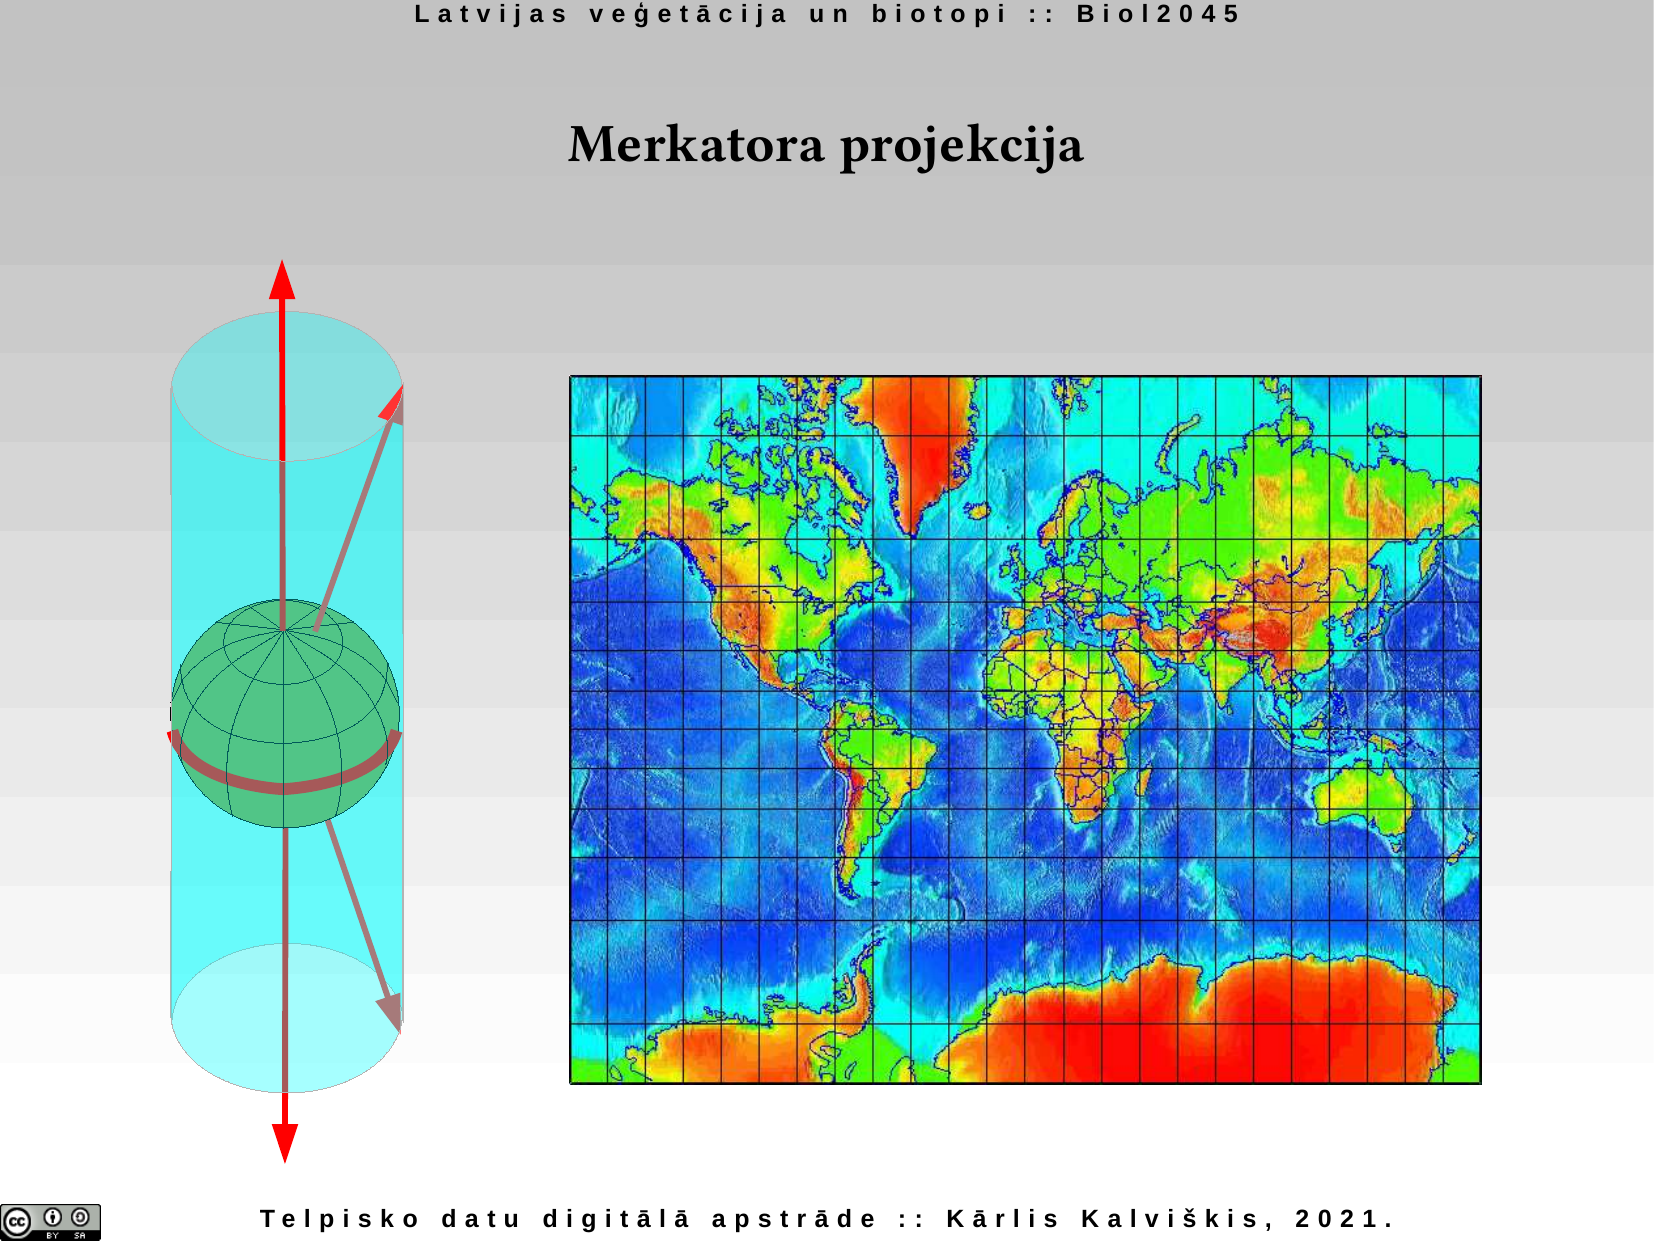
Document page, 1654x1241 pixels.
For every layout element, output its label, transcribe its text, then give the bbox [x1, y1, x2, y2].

title Merkatora projekcija [0, 1, 1654, 287]
picture [0, 287, 1654, 1241]
text_box [170, 311, 404, 1093]
